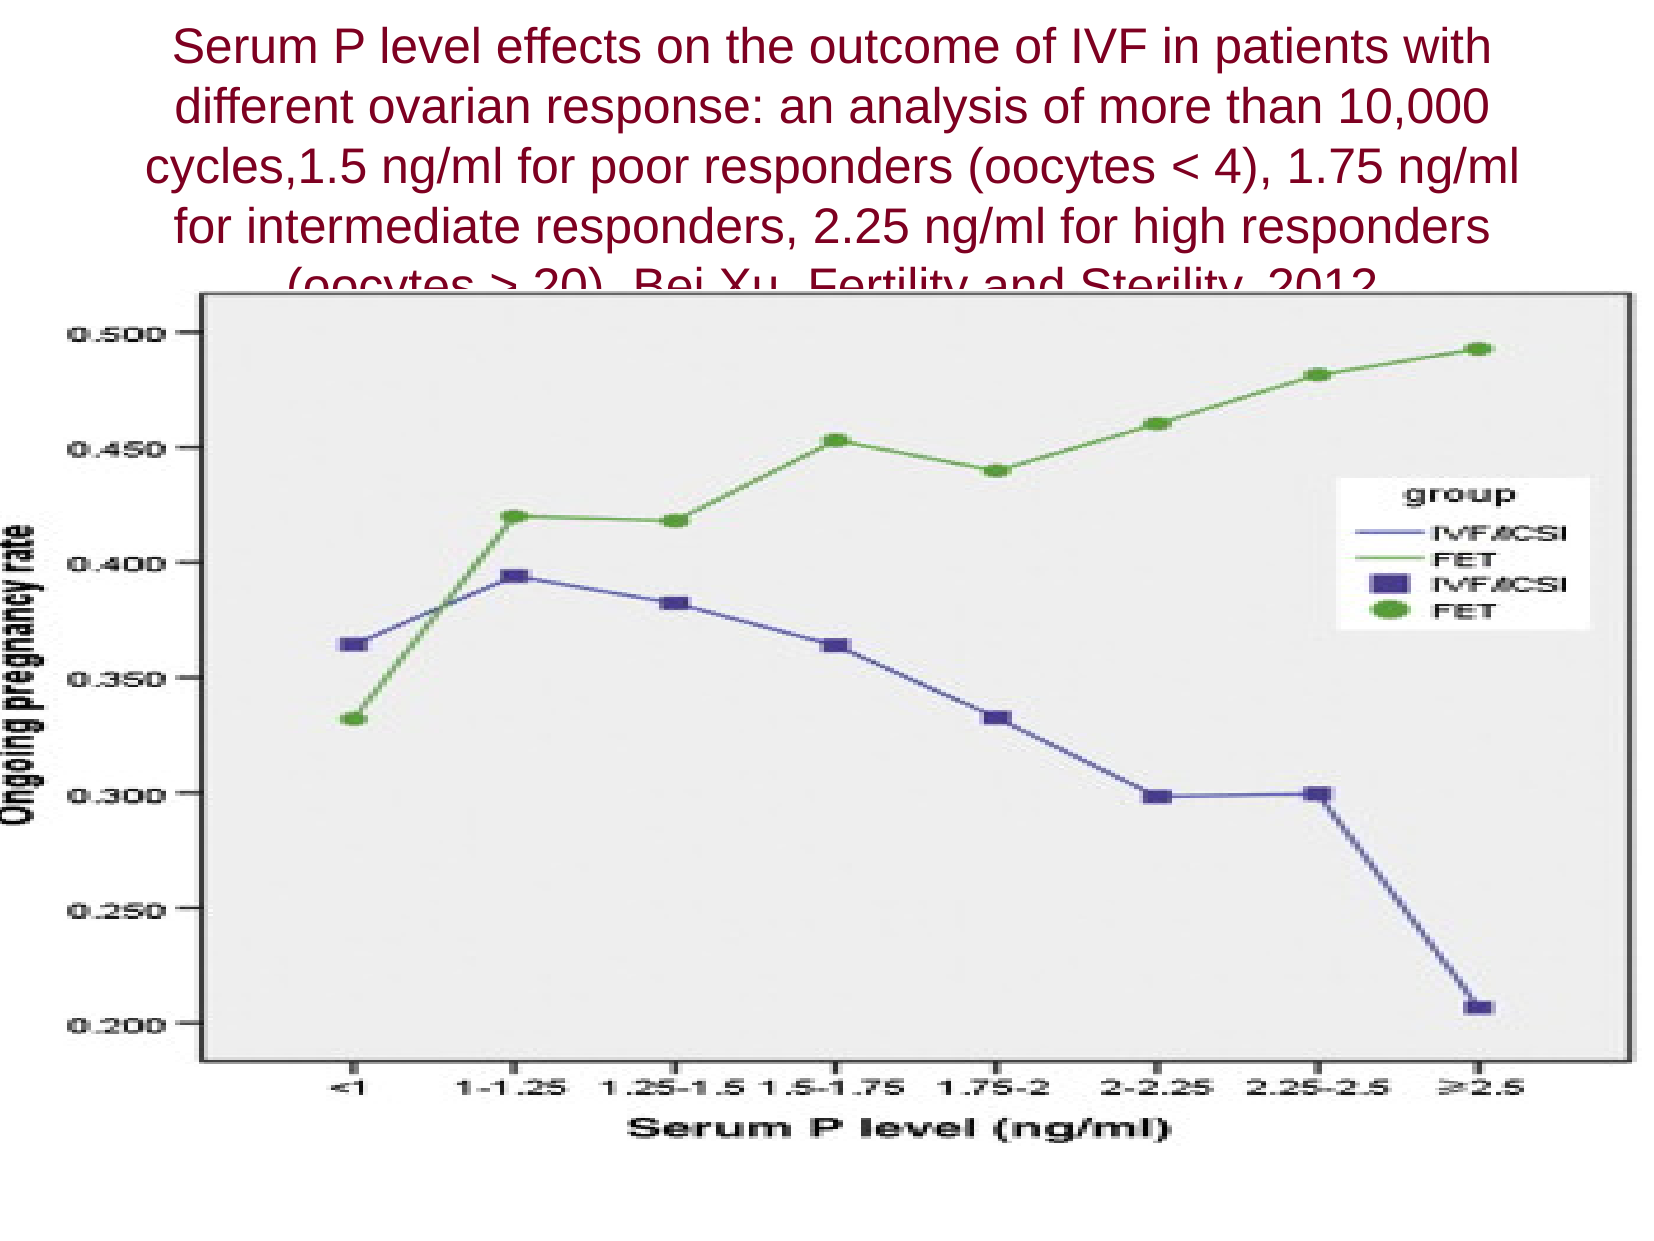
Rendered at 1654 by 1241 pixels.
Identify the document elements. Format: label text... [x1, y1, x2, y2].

title Serum P level effects on the outcome of IVF in patients with different ovarian response: an analysis of more than 10,000 cycles,1.5 ng/ml for poor responders (oocytes < 4), 1.75 ng/ml for intermediate responders, 2.25 ng/ml for high responders (oocytes > 20), Bei Xu, Fertility and Sterility, 2012 [112, 13, 1554, 289]
picture [0, 289, 1642, 1146]
